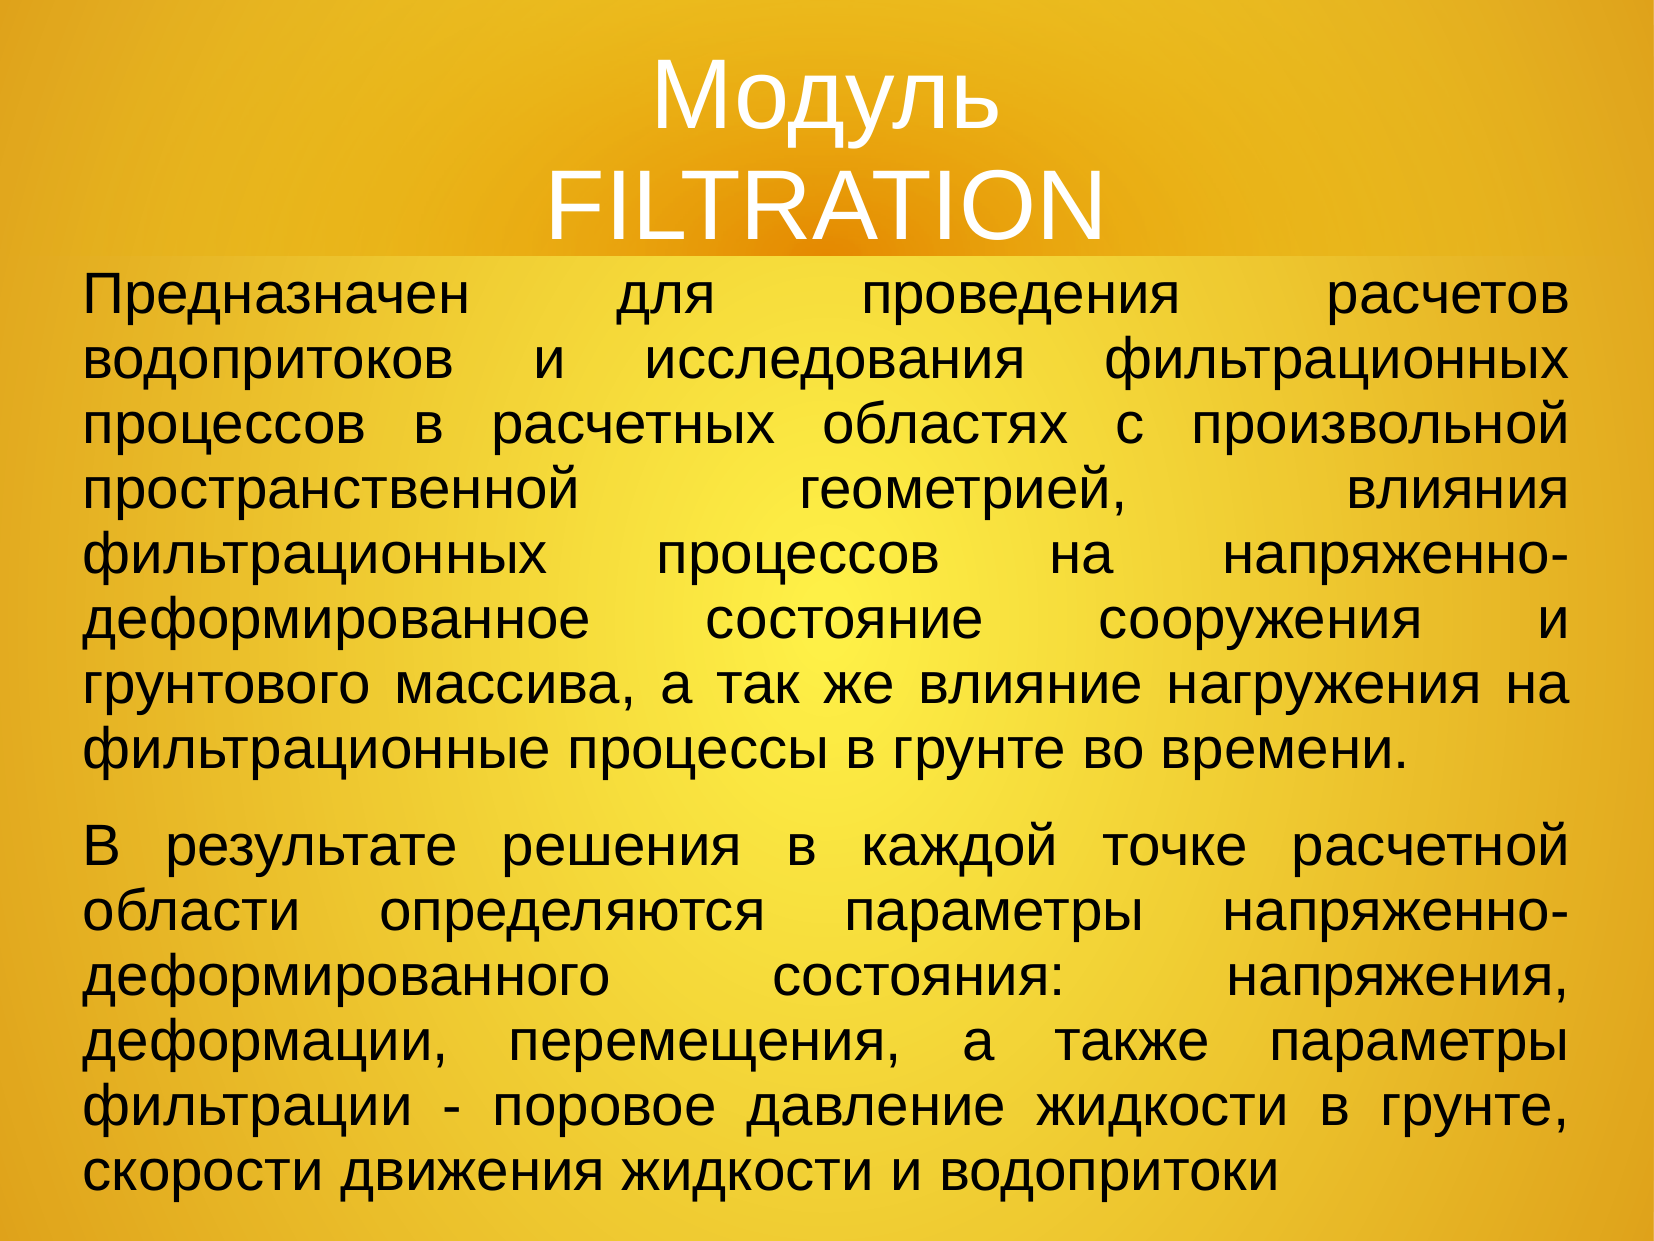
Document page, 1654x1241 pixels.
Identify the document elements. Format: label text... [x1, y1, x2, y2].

list Предназначен для проведения расчетов водопритоков и исследования фильтрационных процессов в расчетных областях с произвольной пространственной геометрией, влияния фильтрационных процессов на напряженно-деформированное состояние сооружения и грунтового массива, а так же влияние нагружения на фильтрационные процессы в грунте во времени. В результате решения в каждой точке расчетной области определяются параметры напряженно-деформированного состояния: напряжения, деформации, перемещения, а также параметры фильтрации - поровое давление жидкости в грунте, скорости движения жидкости и водопритоки [82, 261, 1571, 981]
title Модуль FILTRATION [82, 38, 1571, 261]
